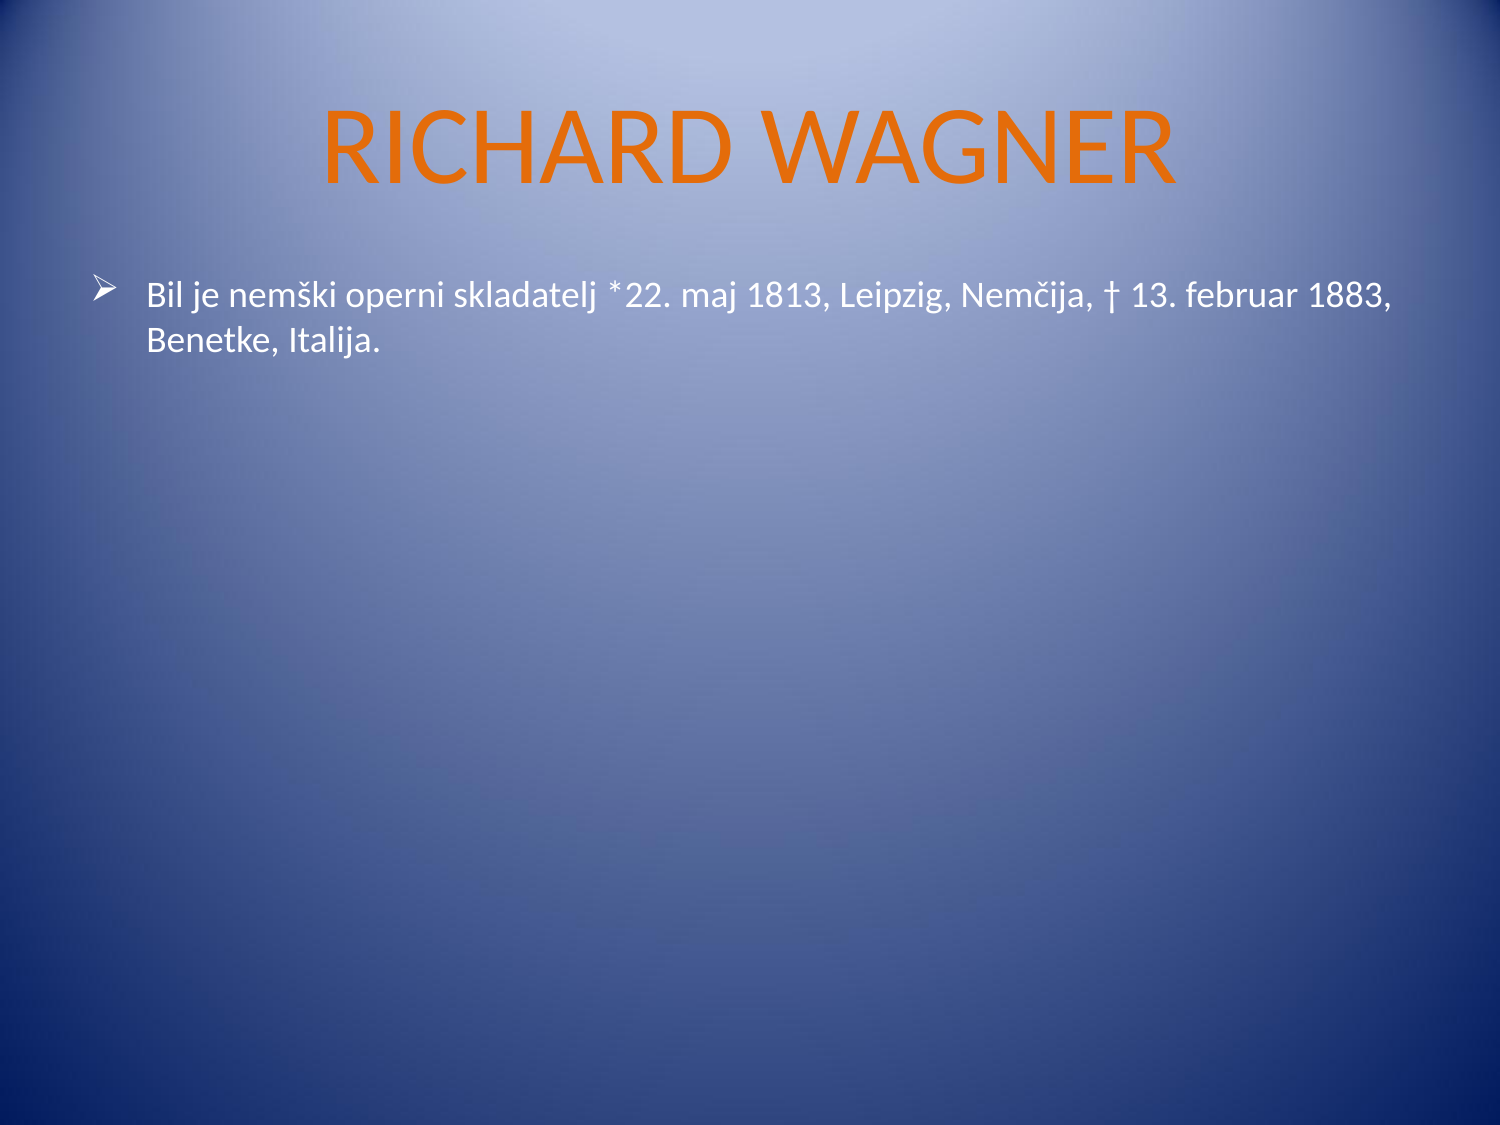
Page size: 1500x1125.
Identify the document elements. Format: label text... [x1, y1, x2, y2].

picture [0, 0, 1500, 1125]
list Bil je nemški operni skladatelj *22. maj 1813, Leipzig, Nemčija, † 13. februar 1883, Benetke, Italija. [75, 262, 1425, 1005]
title RICHARD WAGNER [75, 45, 1425, 233]
